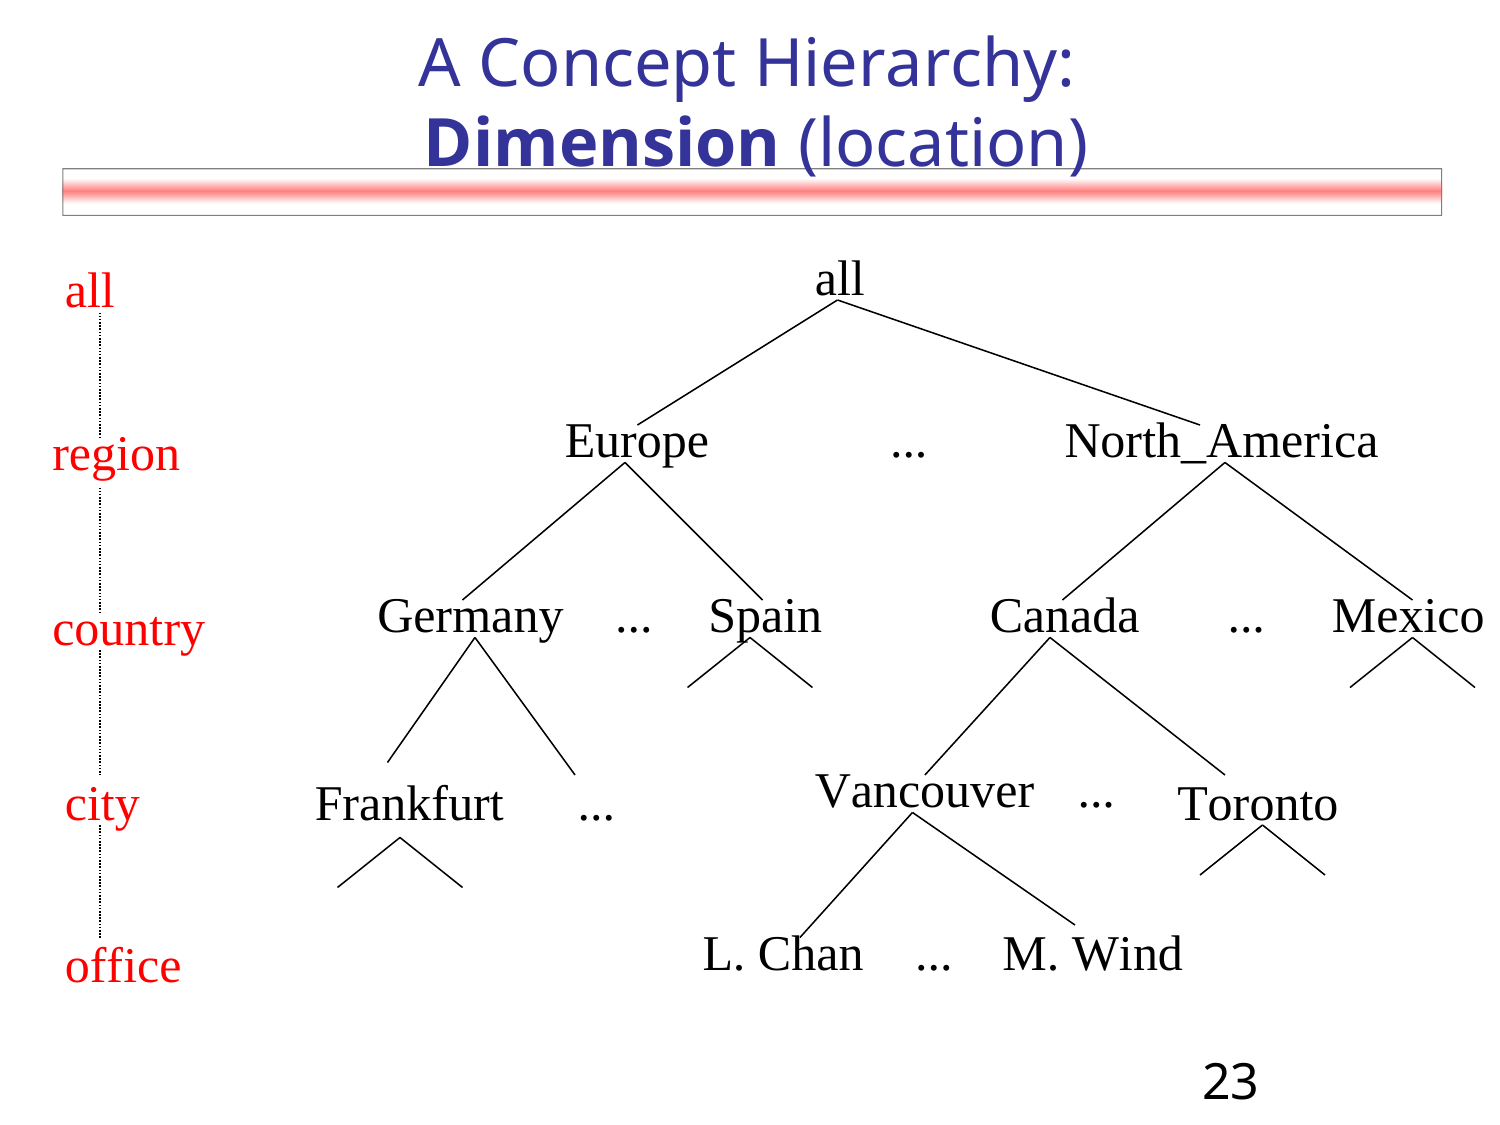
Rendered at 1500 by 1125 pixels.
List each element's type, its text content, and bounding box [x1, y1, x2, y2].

text_box Canada [975, 574, 1155, 651]
text_box ... [600, 574, 668, 651]
text_box <number> [1187, 1050, 1500, 1125]
text_box all [799, 237, 880, 313]
text_box Frankfurt [300, 762, 519, 838]
text_box Germany [362, 574, 579, 651]
text_box Mexico [1399, 639, 1426, 651]
text_box Europe [612, 465, 636, 476]
text_box North_America [1212, 465, 1240, 476]
text_box ... [900, 912, 968, 988]
text_box L. Chan [687, 912, 879, 988]
title A Concept Hierarchy: Dimension (location) [99, 12, 1413, 188]
text_box Europe [550, 399, 725, 476]
text_box Toronto [1162, 762, 1354, 838]
text_box country [37, 587, 221, 663]
text_box city [50, 762, 155, 838]
text_box ... [875, 399, 943, 476]
text_box office [49, 924, 197, 1001]
text_box Mexico [1317, 574, 1500, 651]
text_box all [49, 249, 130, 326]
text_box ... [562, 762, 630, 838]
text_box Germany [468, 641, 483, 651]
text_box Vancouver [800, 749, 1050, 826]
text_box ... [1062, 749, 1130, 826]
text_box North_America [1049, 399, 1394, 476]
text_box Spain [693, 574, 838, 651]
text_box all [820, 302, 869, 313]
text_box Canada [1040, 640, 1064, 651]
text_box M. Wind [987, 912, 1199, 988]
text_box Vancouver [903, 815, 929, 826]
text_box region [37, 412, 196, 488]
text_box ... [1212, 574, 1280, 651]
text_box Spain [736, 640, 764, 651]
text_box Spain [744, 611, 755, 631]
